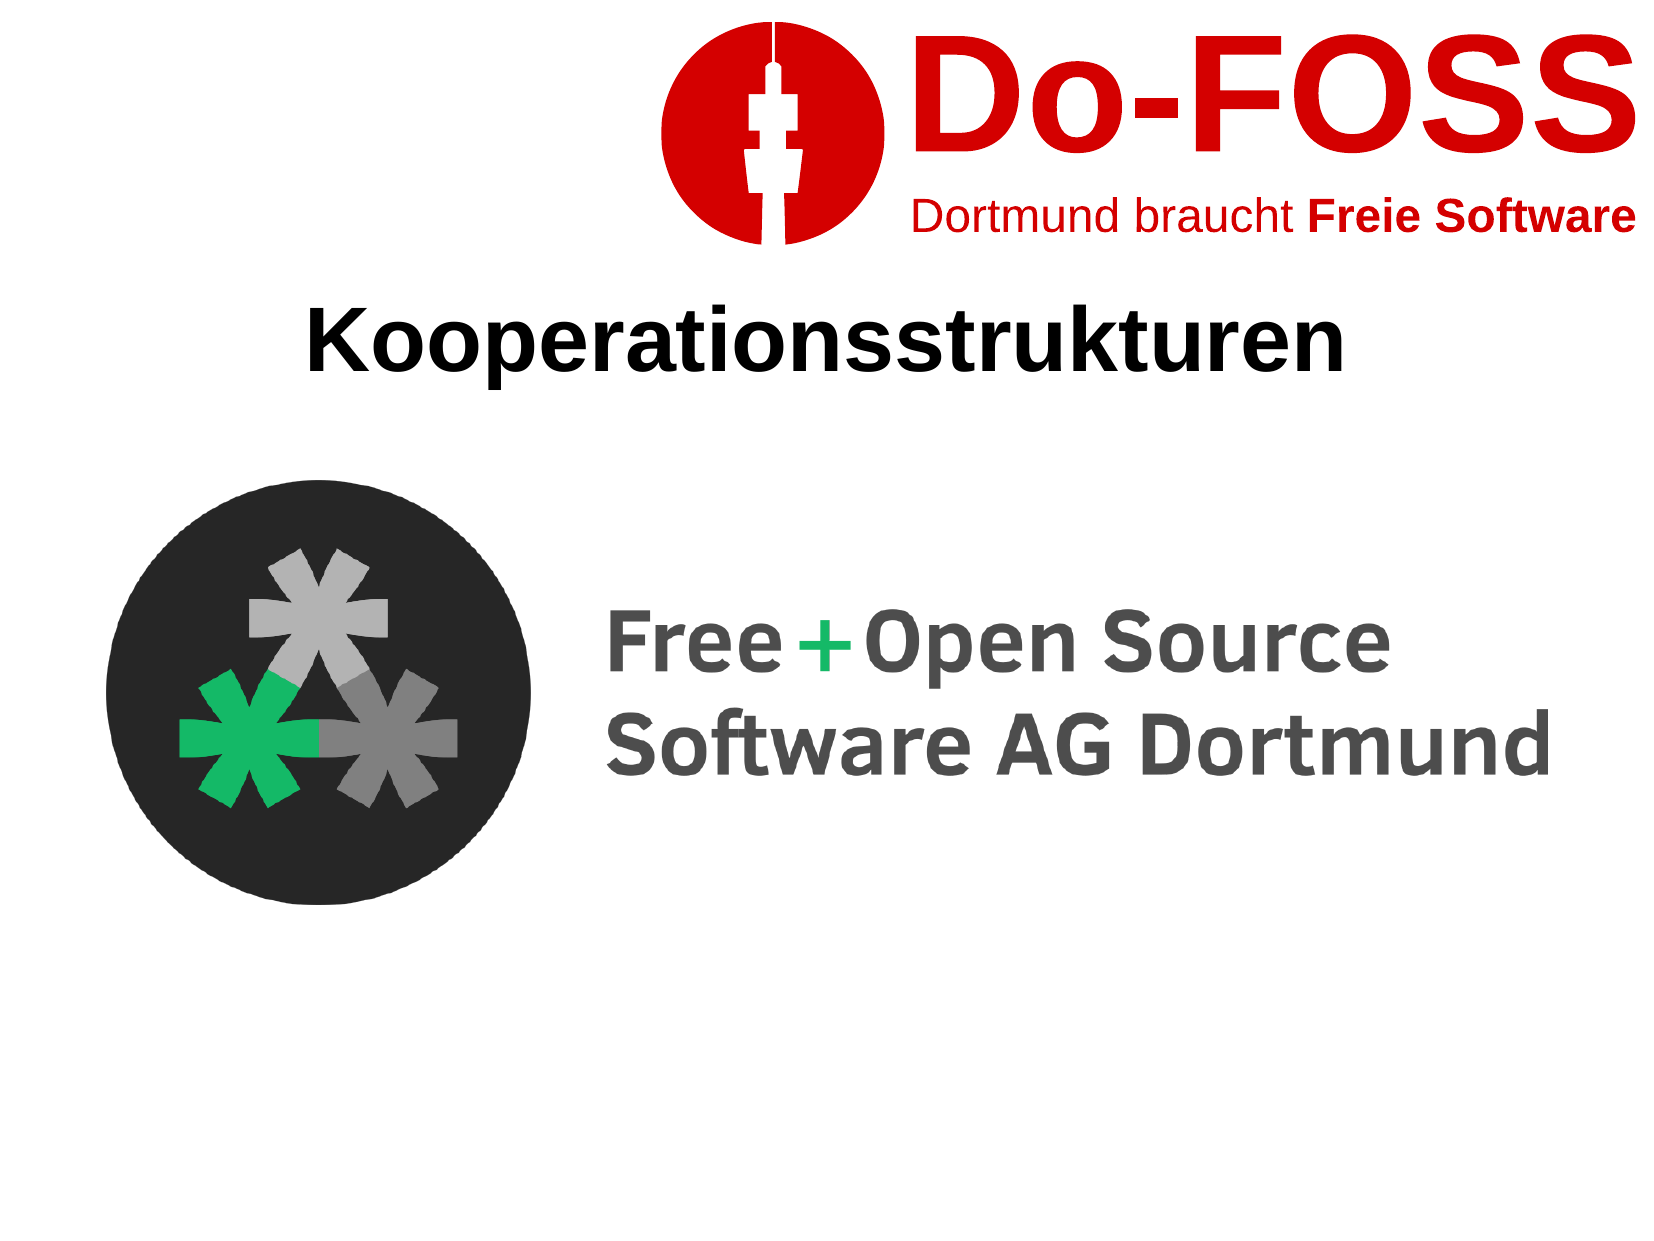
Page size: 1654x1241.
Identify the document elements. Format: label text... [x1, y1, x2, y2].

picture [106, 480, 1548, 905]
title Kooperationsstrukturen [82, 236, 1571, 444]
